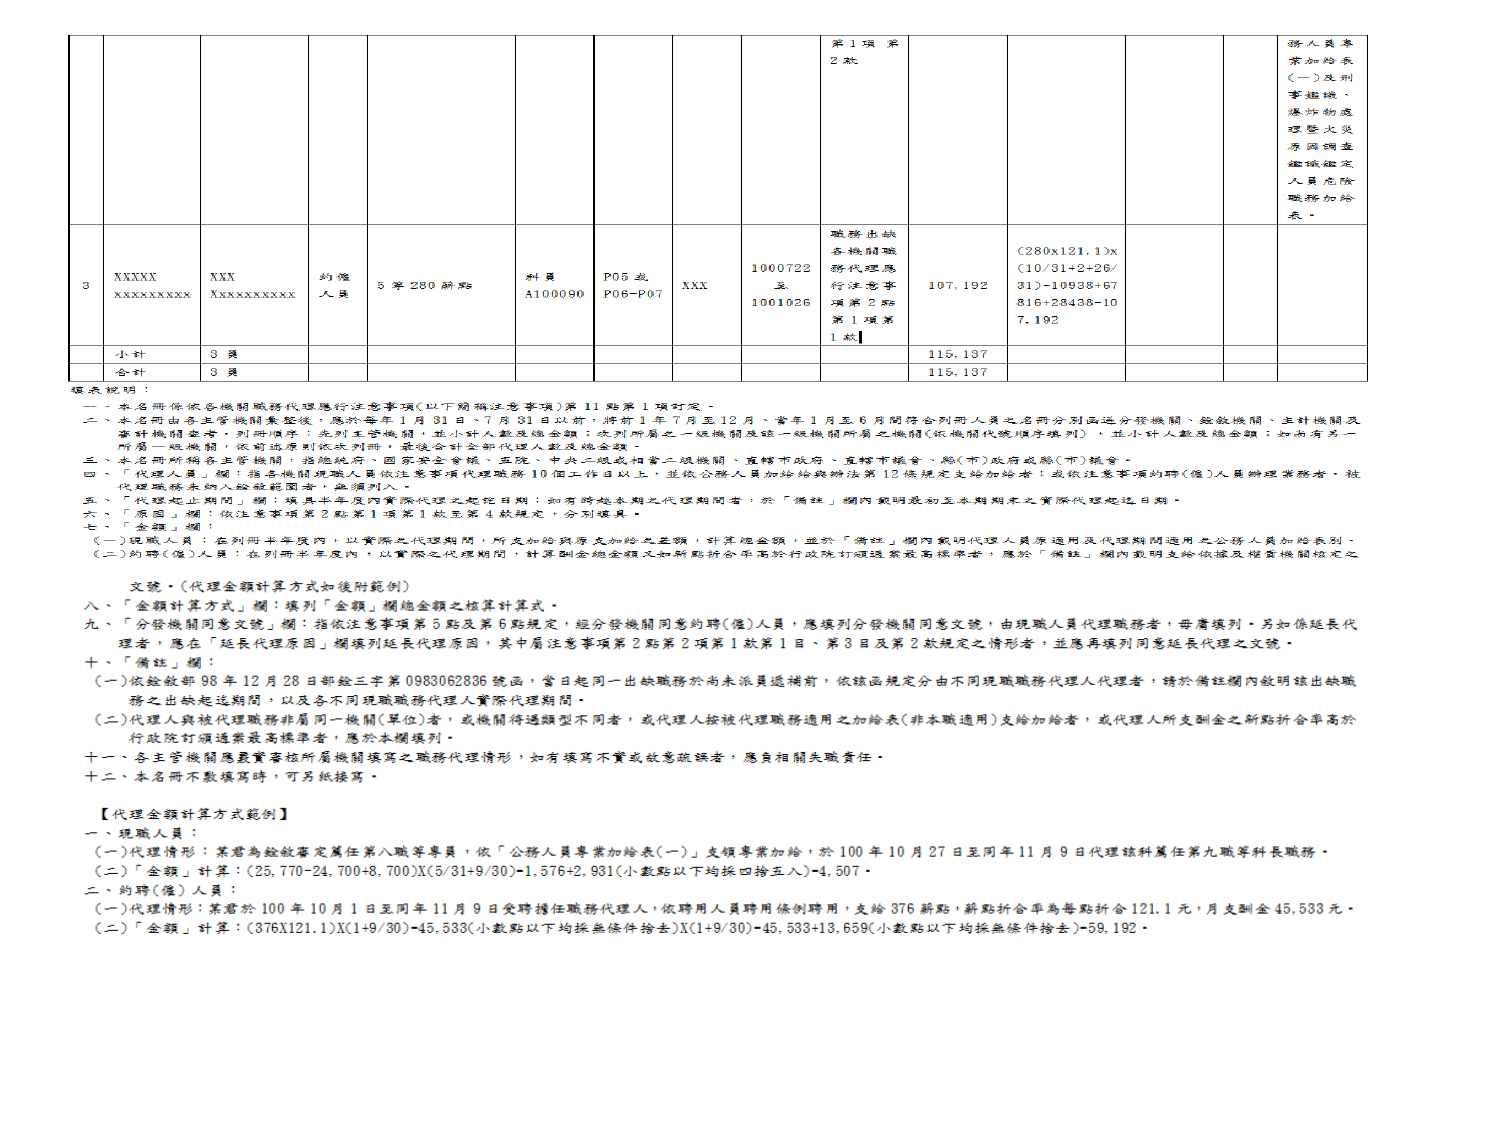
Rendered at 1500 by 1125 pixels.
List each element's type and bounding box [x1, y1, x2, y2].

picture [64, 30, 1376, 563]
picture [76, 574, 1365, 937]
